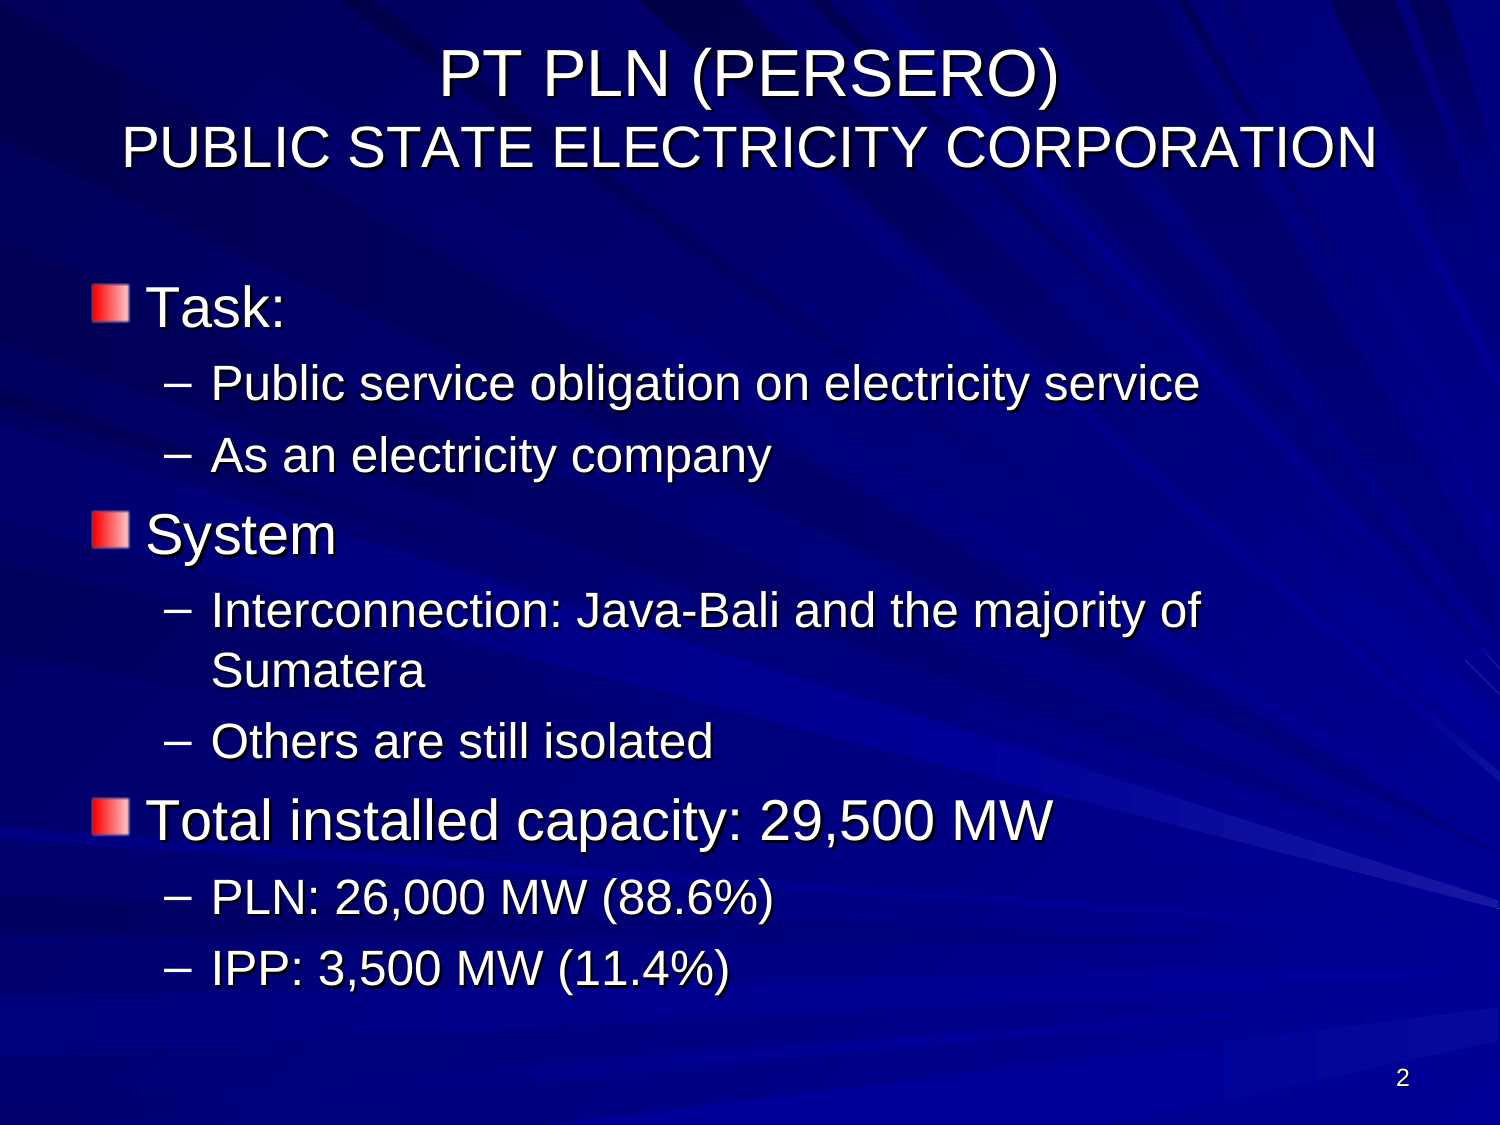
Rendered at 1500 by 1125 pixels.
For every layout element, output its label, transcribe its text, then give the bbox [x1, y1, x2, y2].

title PT PLN (PERSERO) PUBLIC STATE ELECTRICITY CORPORATION [75, 45, 1426, 234]
text_box <編號> [1074, 1024, 1426, 1100]
list Task: Public service obligation on electricity service As an electricity company System Interconnection: Java-Bali and the majority of Sumatera Others are still isolated Total installed capacity: 29,500 MW PLN: 26,000 MW (88.6%) IPP: 3,500 MW (11.4%) [75, 262, 1426, 1006]
